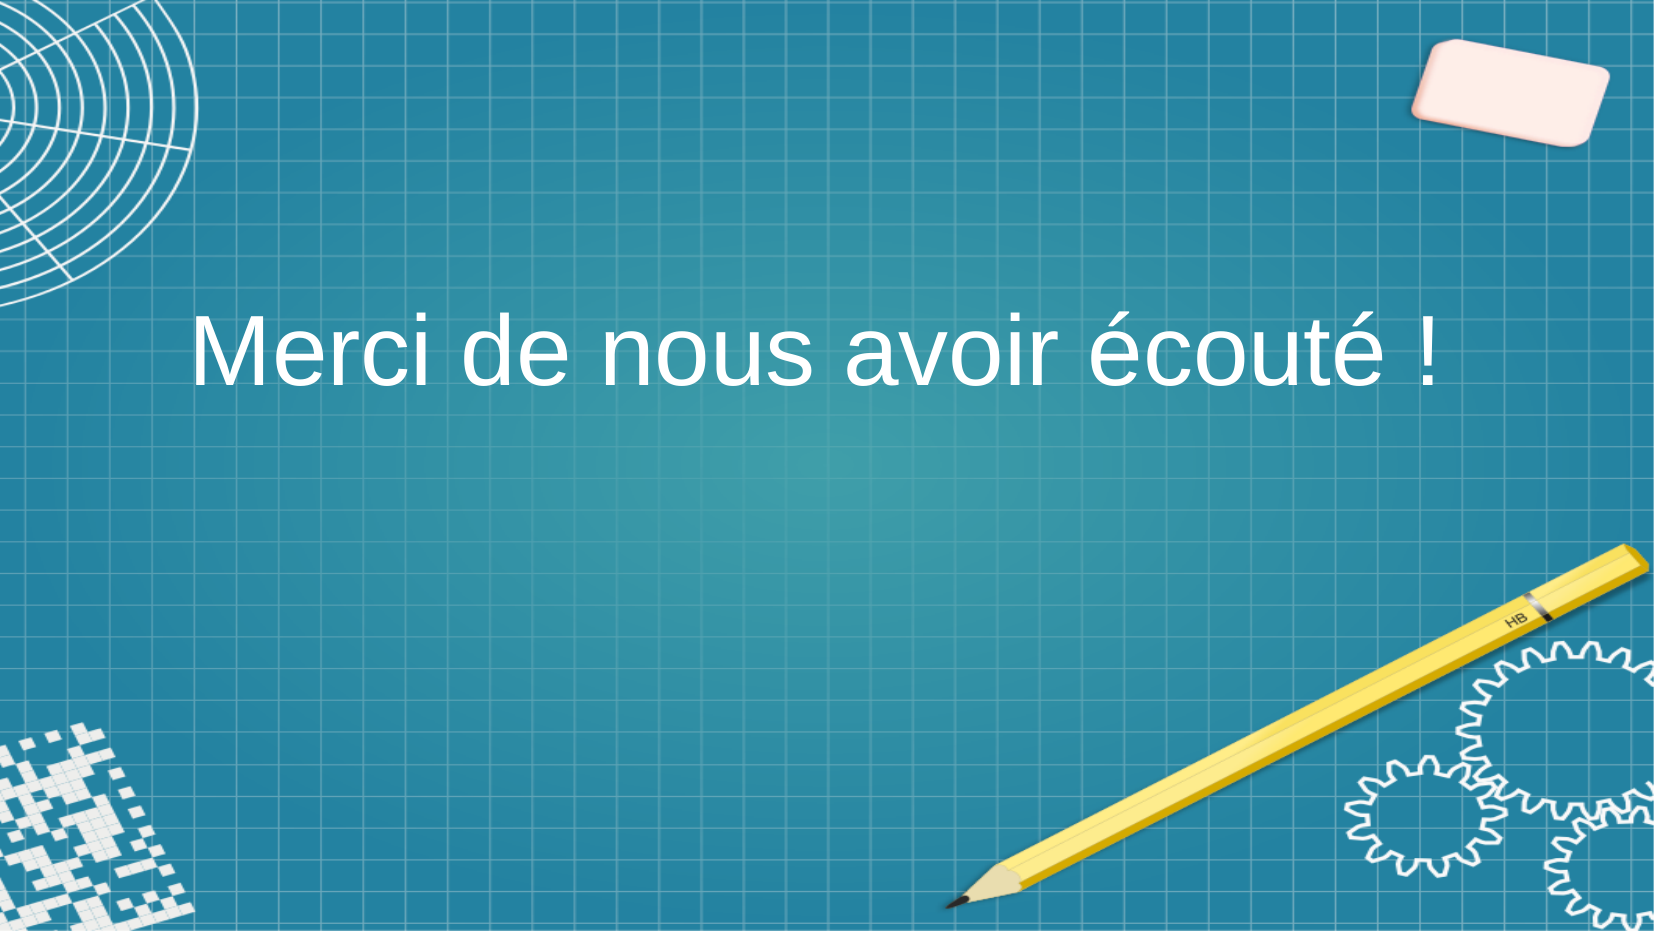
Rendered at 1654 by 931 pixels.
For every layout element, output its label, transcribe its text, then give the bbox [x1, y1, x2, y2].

picture [0, 0, 1654, 931]
list Merci de nous avoir écouté ! [118, 295, 1607, 835]
